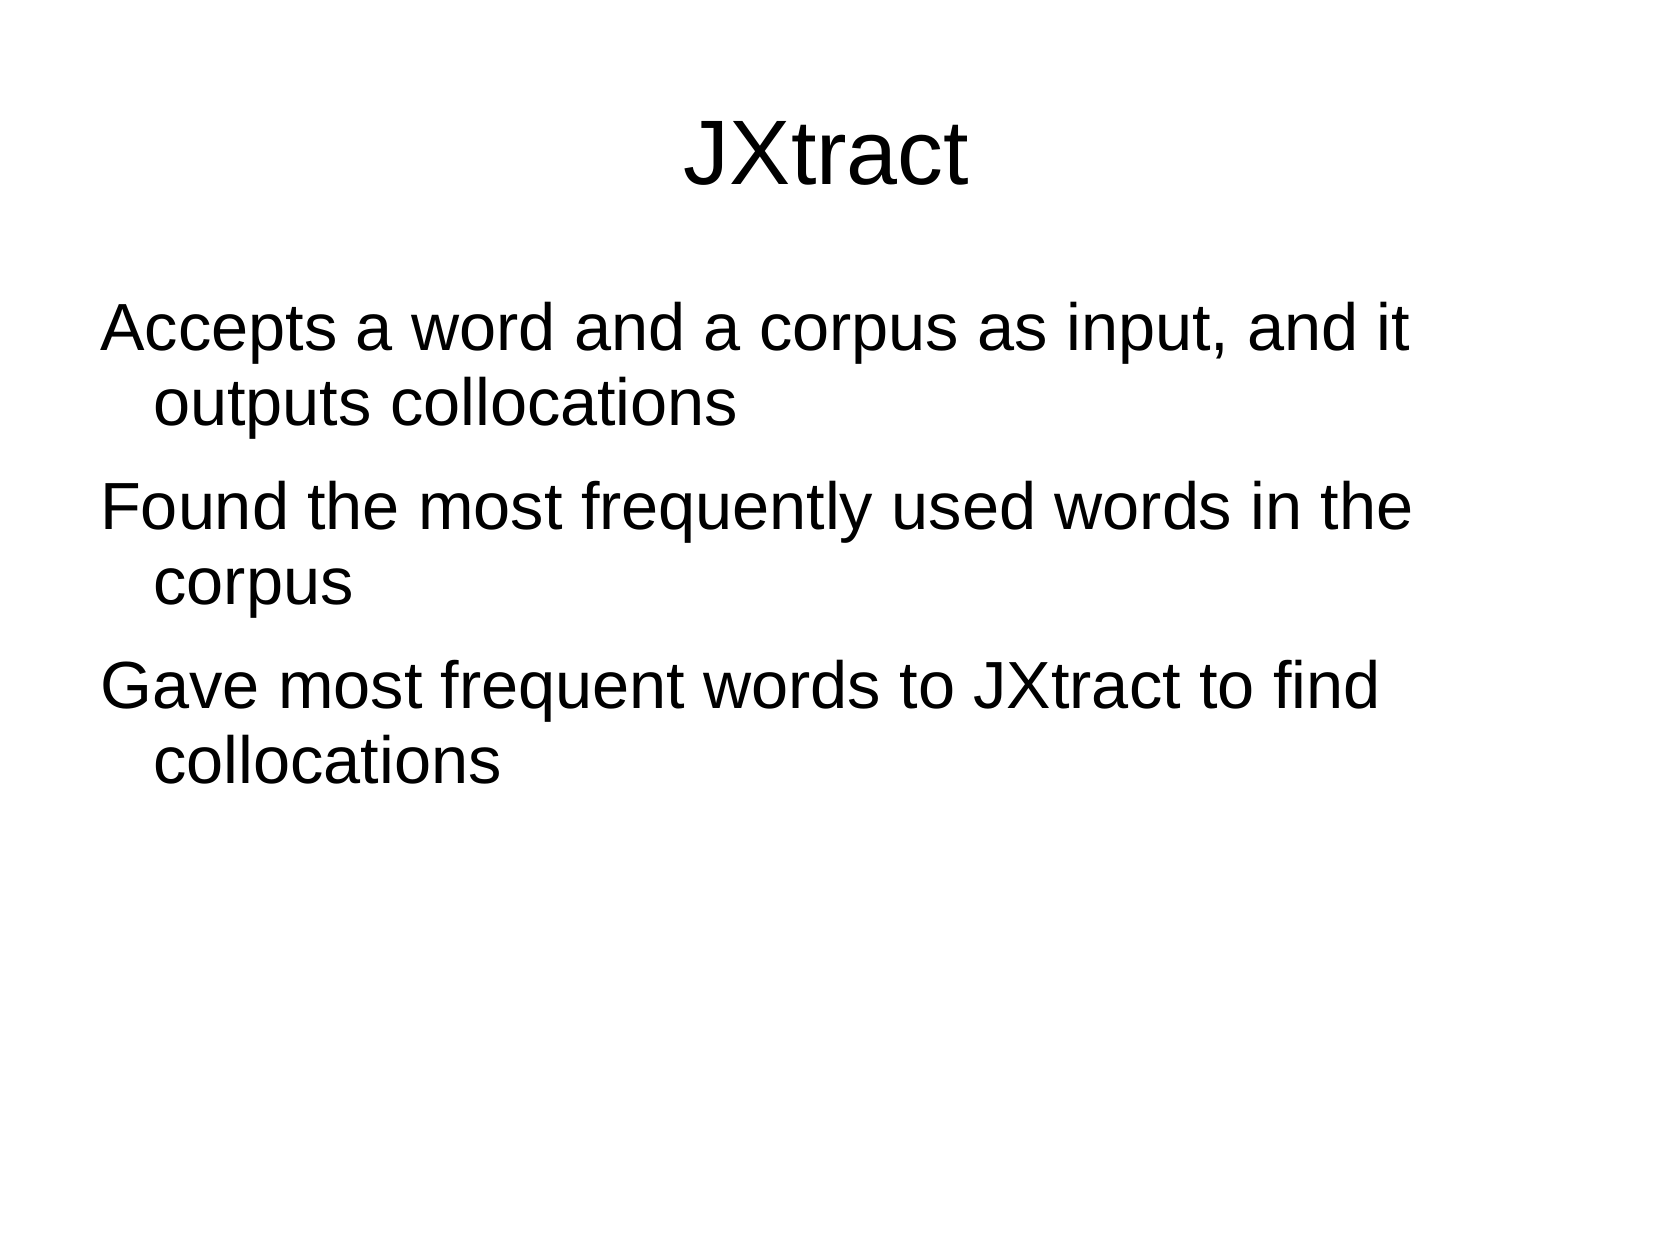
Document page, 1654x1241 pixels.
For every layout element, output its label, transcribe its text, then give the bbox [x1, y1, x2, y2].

list Accepts a word and a corpus as input, and it outputs collocations Found the most frequently used words in the corpus Gave most frequent words to JXtract to find collocations [82, 290, 1571, 1109]
title JXtract [82, 49, 1571, 257]
